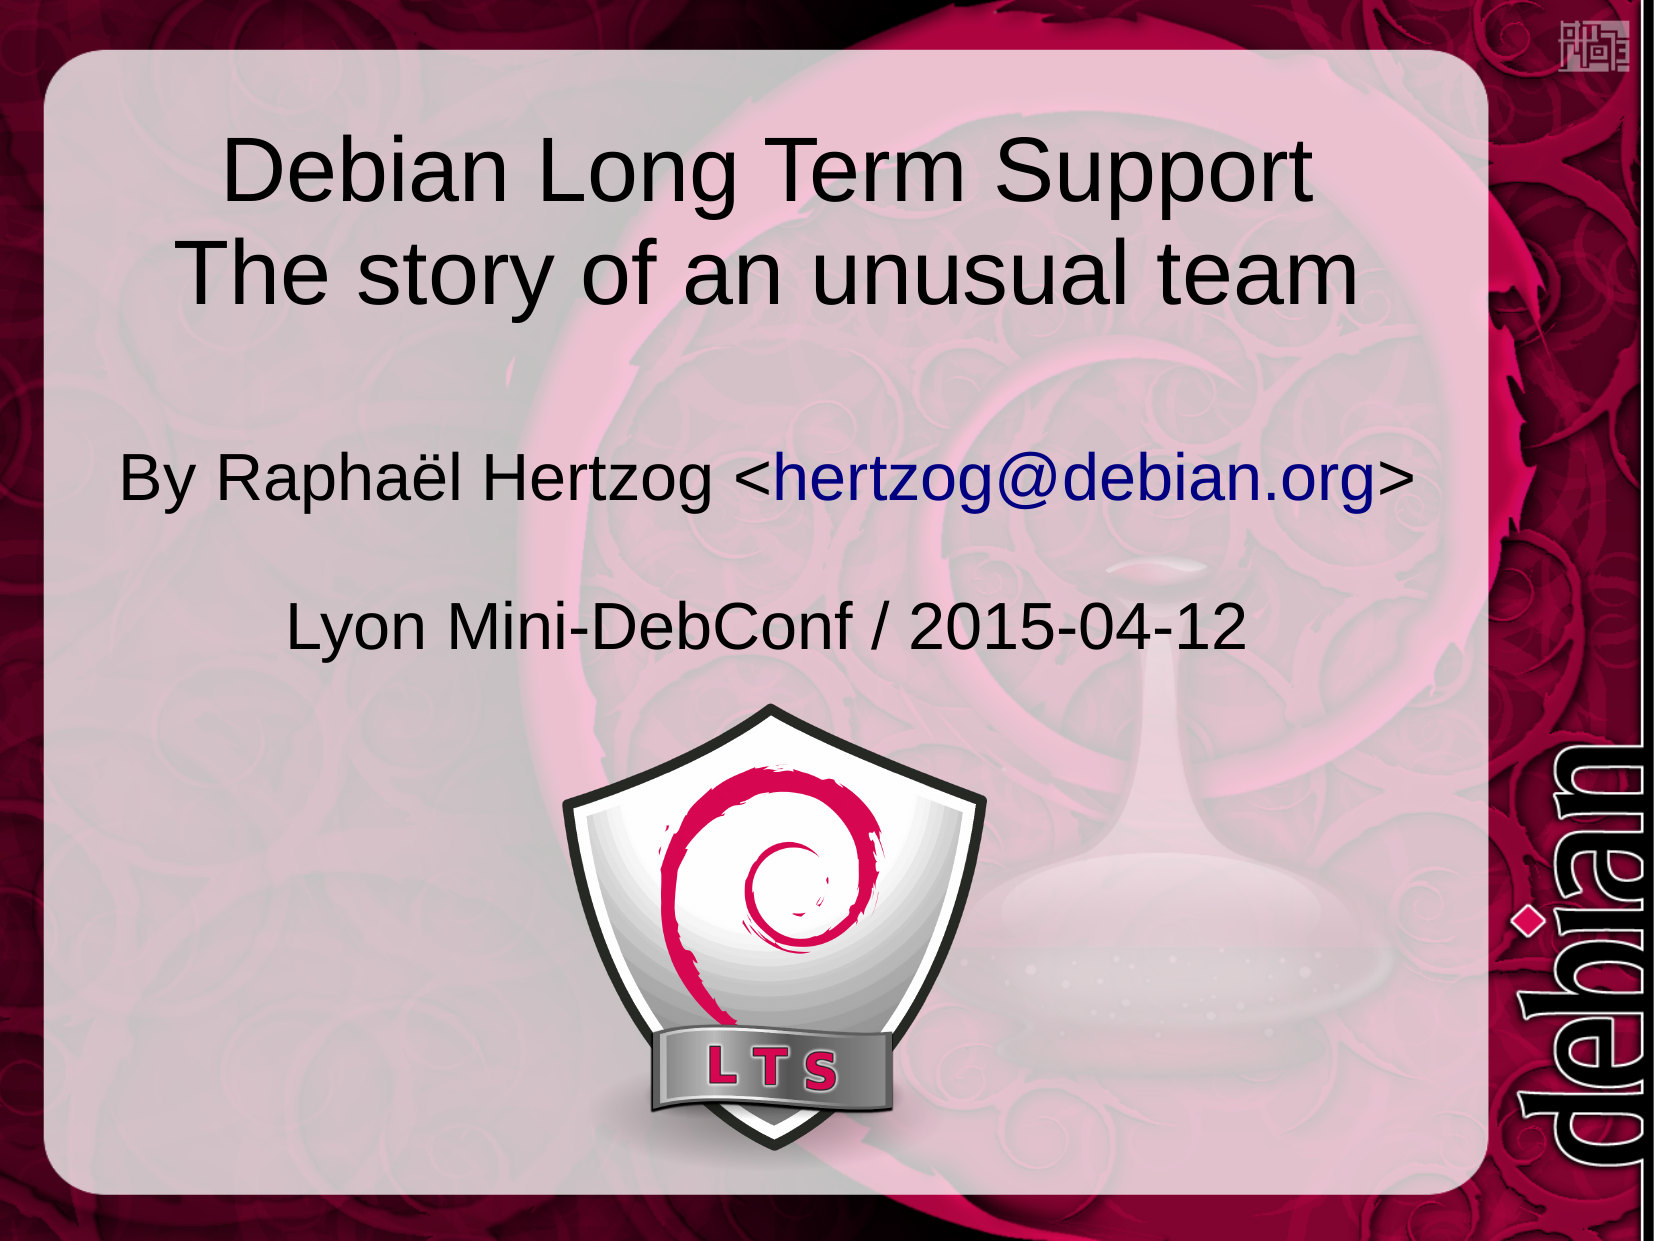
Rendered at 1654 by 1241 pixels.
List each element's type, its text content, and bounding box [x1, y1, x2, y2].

title Debian Long Term Support The story of an unusual team [59, 117, 1477, 290]
picture [0, 0, 1654, 1241]
subtitle By Raphaël Hertzog <hertzog@debian.org> Lyon Mini-DebConf / 2015-04-12 [59, 290, 1477, 1109]
